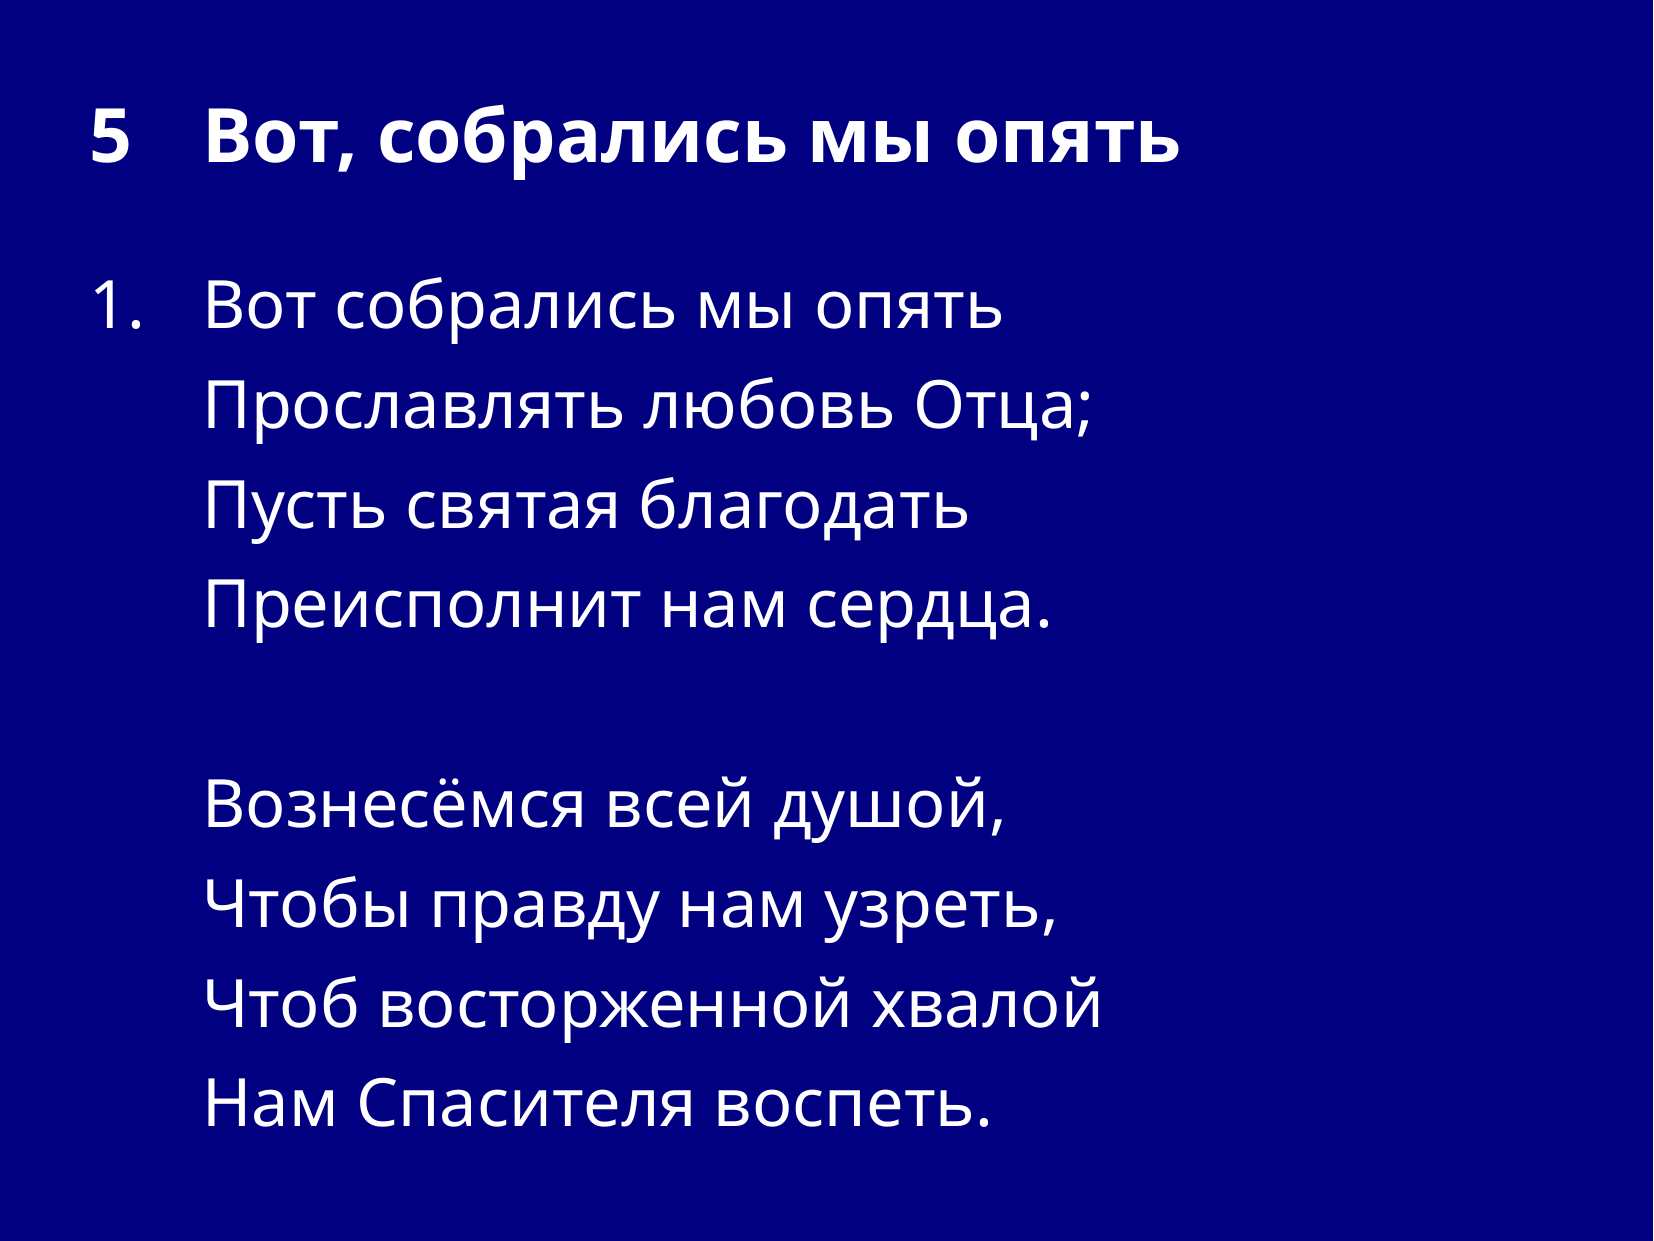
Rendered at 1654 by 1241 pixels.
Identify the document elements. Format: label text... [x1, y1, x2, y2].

text_box 5 Вот, собрались мы опять [75, 75, 1576, 188]
text_box 1. Вот собрались мы опять Прославлять любовь Отца; Пусть святая благодать Преисполнит нам сердца. Вознесёмся всей душой, Чтобы правду нам узреть, Чтоб восторженной хвалой Нам Спасителя воспеть. [75, 188, 1576, 1163]
